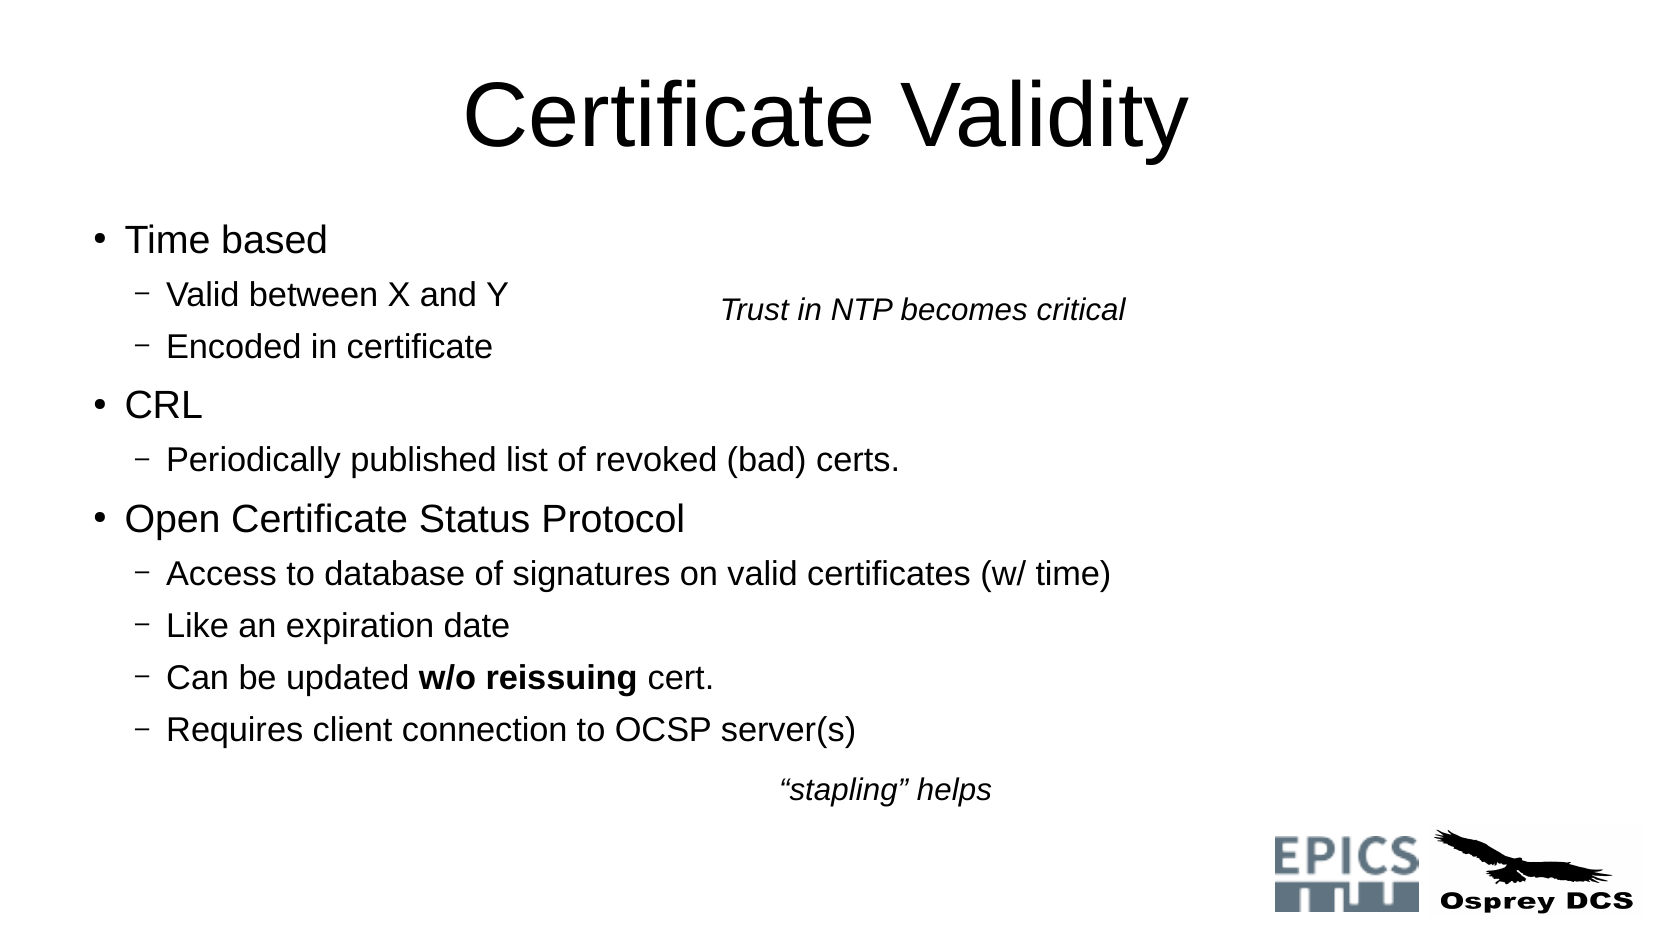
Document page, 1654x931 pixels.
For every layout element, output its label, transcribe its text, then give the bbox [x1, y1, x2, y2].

text_box Trust in NTP becomes critical [705, 285, 1142, 335]
picture [1427, 824, 1644, 917]
title Certificate Validity [82, 37, 1571, 193]
text_box “stapling” helps [764, 765, 1008, 815]
picture [1275, 836, 1419, 912]
list Time based Valid between X and Y Encoded in certificate CRL Periodically published list of revoked (bad) certs. Open Certificate Status Protocol Access to database of signatures on valid certificates (w/ time) Like an expiration date Can be updated w/o reissuing cert. Requires client connection to OCSP server(s) [82, 217, 1571, 758]
